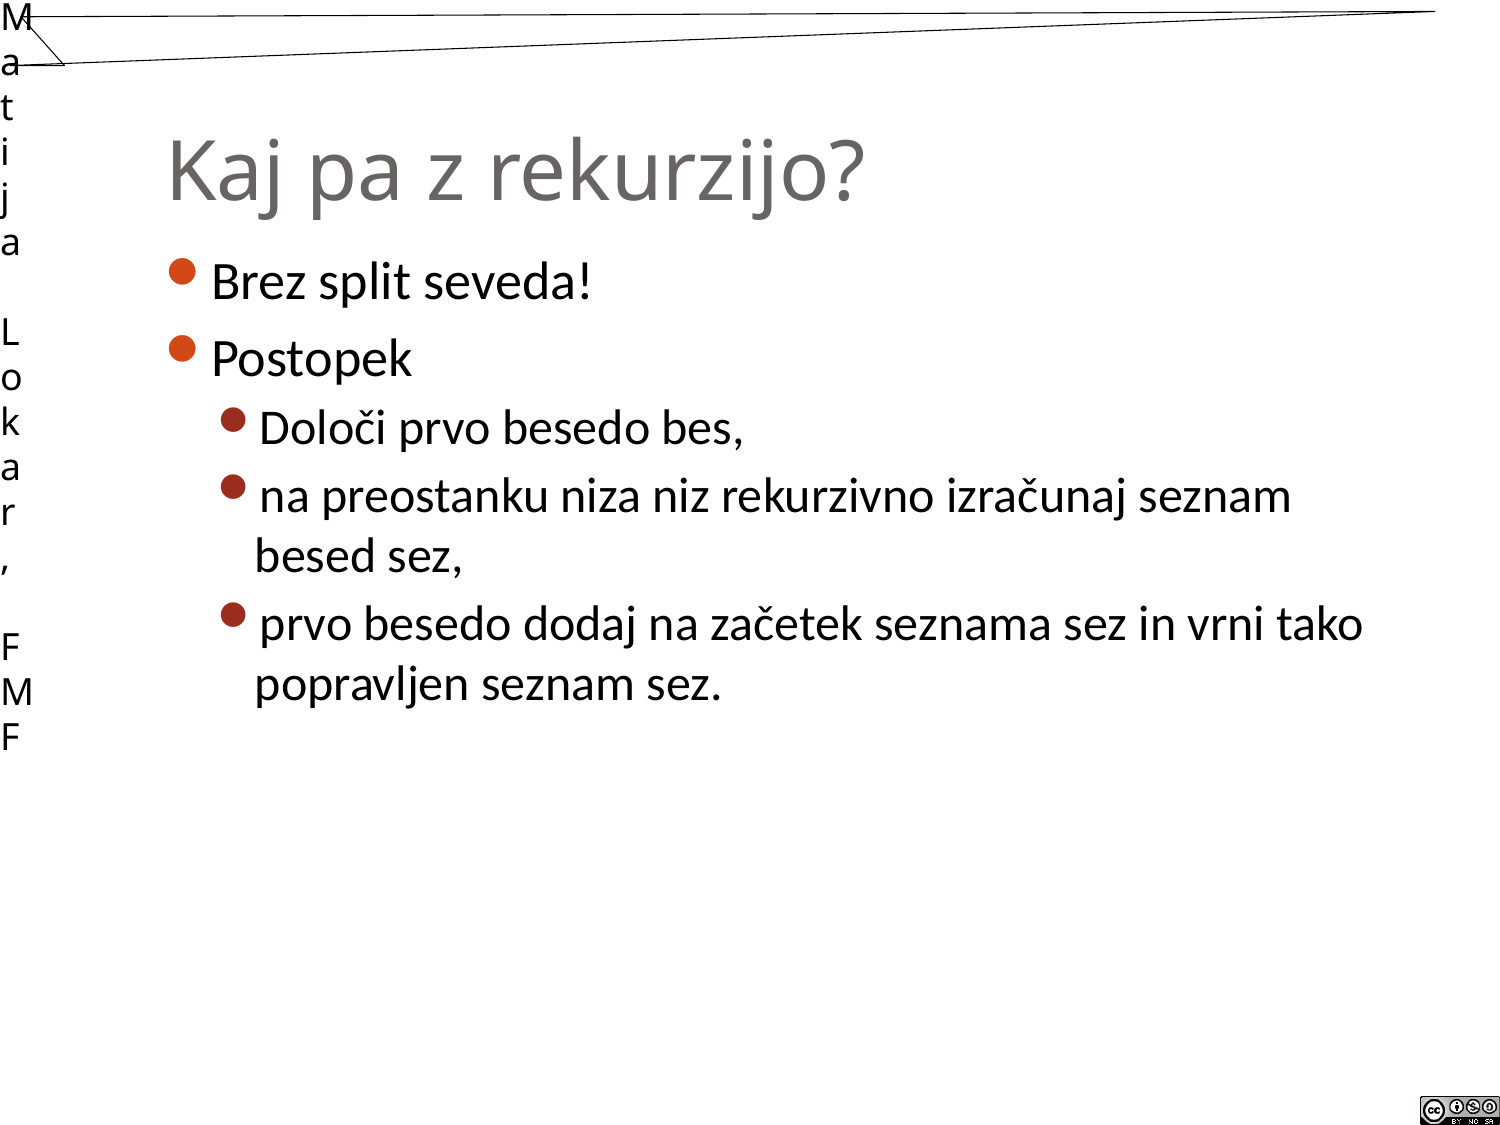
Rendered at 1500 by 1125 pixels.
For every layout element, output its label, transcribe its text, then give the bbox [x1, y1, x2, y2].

picture [1420, 1096, 1500, 1125]
title Kaj pa z rekurzijo? [150, 45, 1425, 233]
list Brez split seveda! Postopek Določi prvo besedo bes, na preostanku niza niz rekurzivno izračunaj seznam besed sez, prvo besedo dodaj na začetek seznama sez in vrni tako popravljen seznam sez. [150, 237, 1425, 988]
